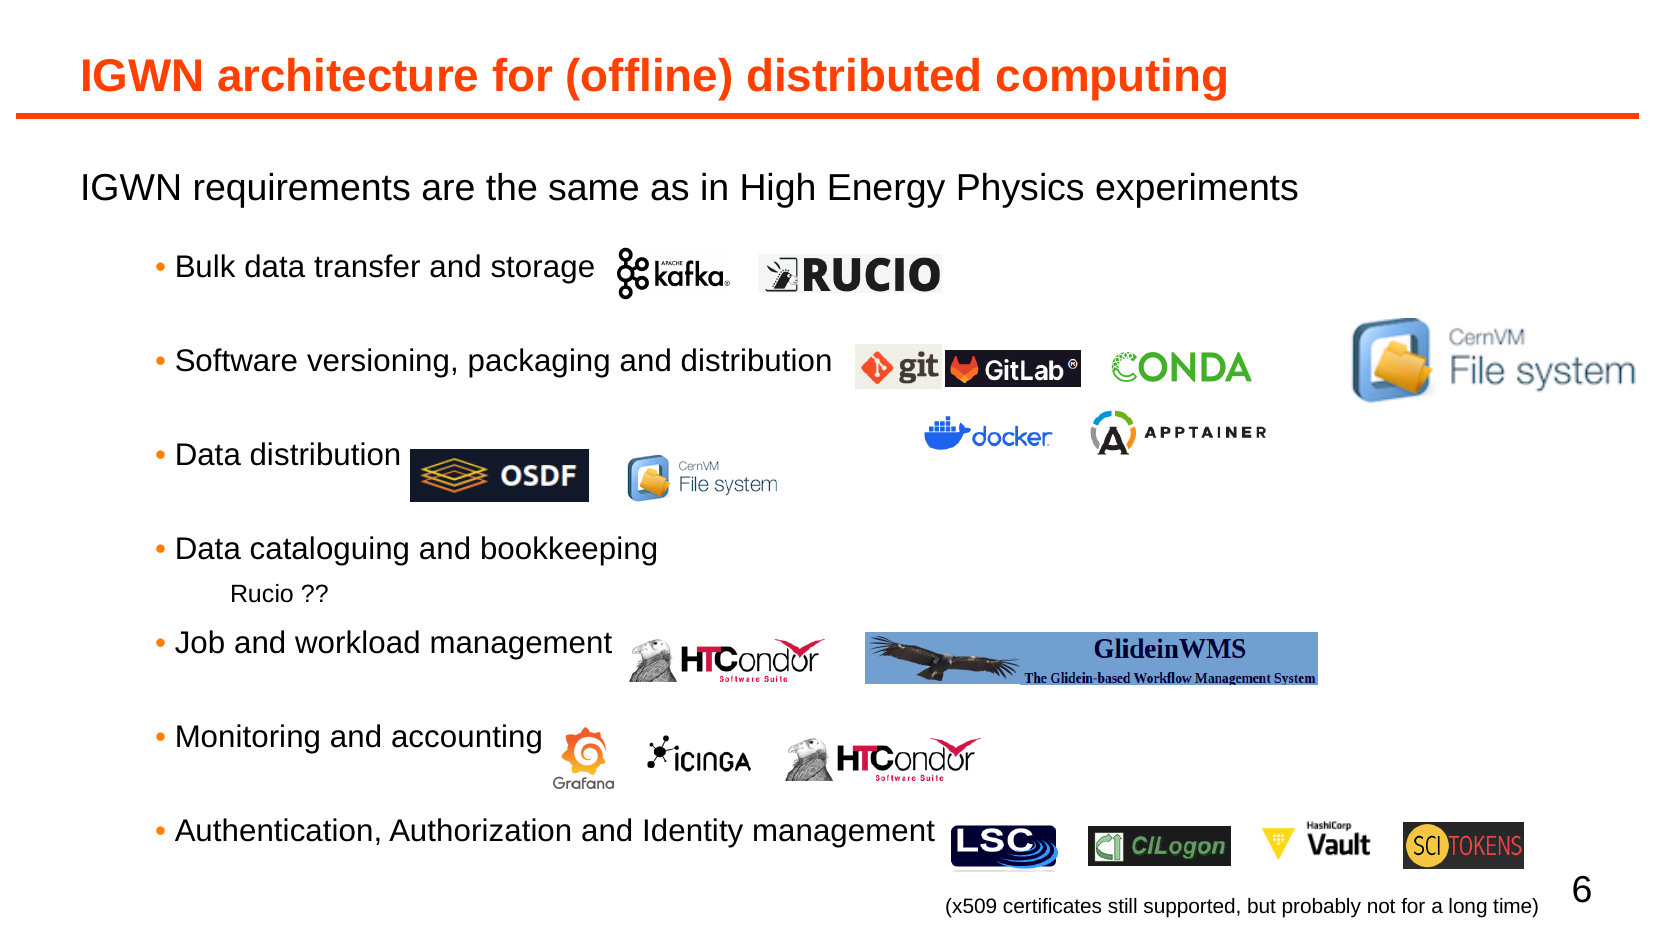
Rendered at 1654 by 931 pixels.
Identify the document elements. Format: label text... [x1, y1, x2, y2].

picture [1083, 406, 1269, 456]
picture [615, 247, 731, 301]
picture [946, 822, 1062, 872]
picture [641, 729, 755, 774]
picture [865, 632, 1318, 685]
text_box IGWN architecture for (offline) distributed computing IGWN requirements are the same as in High Energy Physics experiments • Bulk data transfer and storage • Software versioning, packaging and distribution • Data distribution • Data cataloguing and bookkeeping Rucio ?? • Job and workload management • Monitoring and accounting • Authentication, Authorization and Identity management (x509 certificates still supported, but probably not for a long time) [65, 42, 1596, 113]
picture [758, 254, 942, 293]
picture [1350, 318, 1636, 406]
picture [626, 455, 777, 502]
picture [1403, 822, 1524, 869]
text_box IGWN architecture for (offline) distributed computing IGWN requirements are the same as in High Energy Physics experiments • Bulk data transfer and storage • Software versioning, packaging and distribution • Data distribution • Data cataloguing and bookkeeping Rucio ?? • Job and workload management • Monitoring and accounting • Authentication, Authorization and Identity management (x509 certificates still supported, but probably not for a long time) [65, 119, 1596, 931]
picture [410, 449, 589, 502]
picture [1088, 826, 1231, 866]
picture [551, 725, 615, 791]
picture [945, 350, 1081, 387]
picture [1110, 350, 1253, 383]
picture [626, 634, 826, 685]
picture [782, 733, 982, 784]
picture [917, 411, 1057, 455]
text_box 6 [1556, 861, 1639, 919]
picture [855, 344, 942, 389]
picture [1256, 812, 1378, 871]
